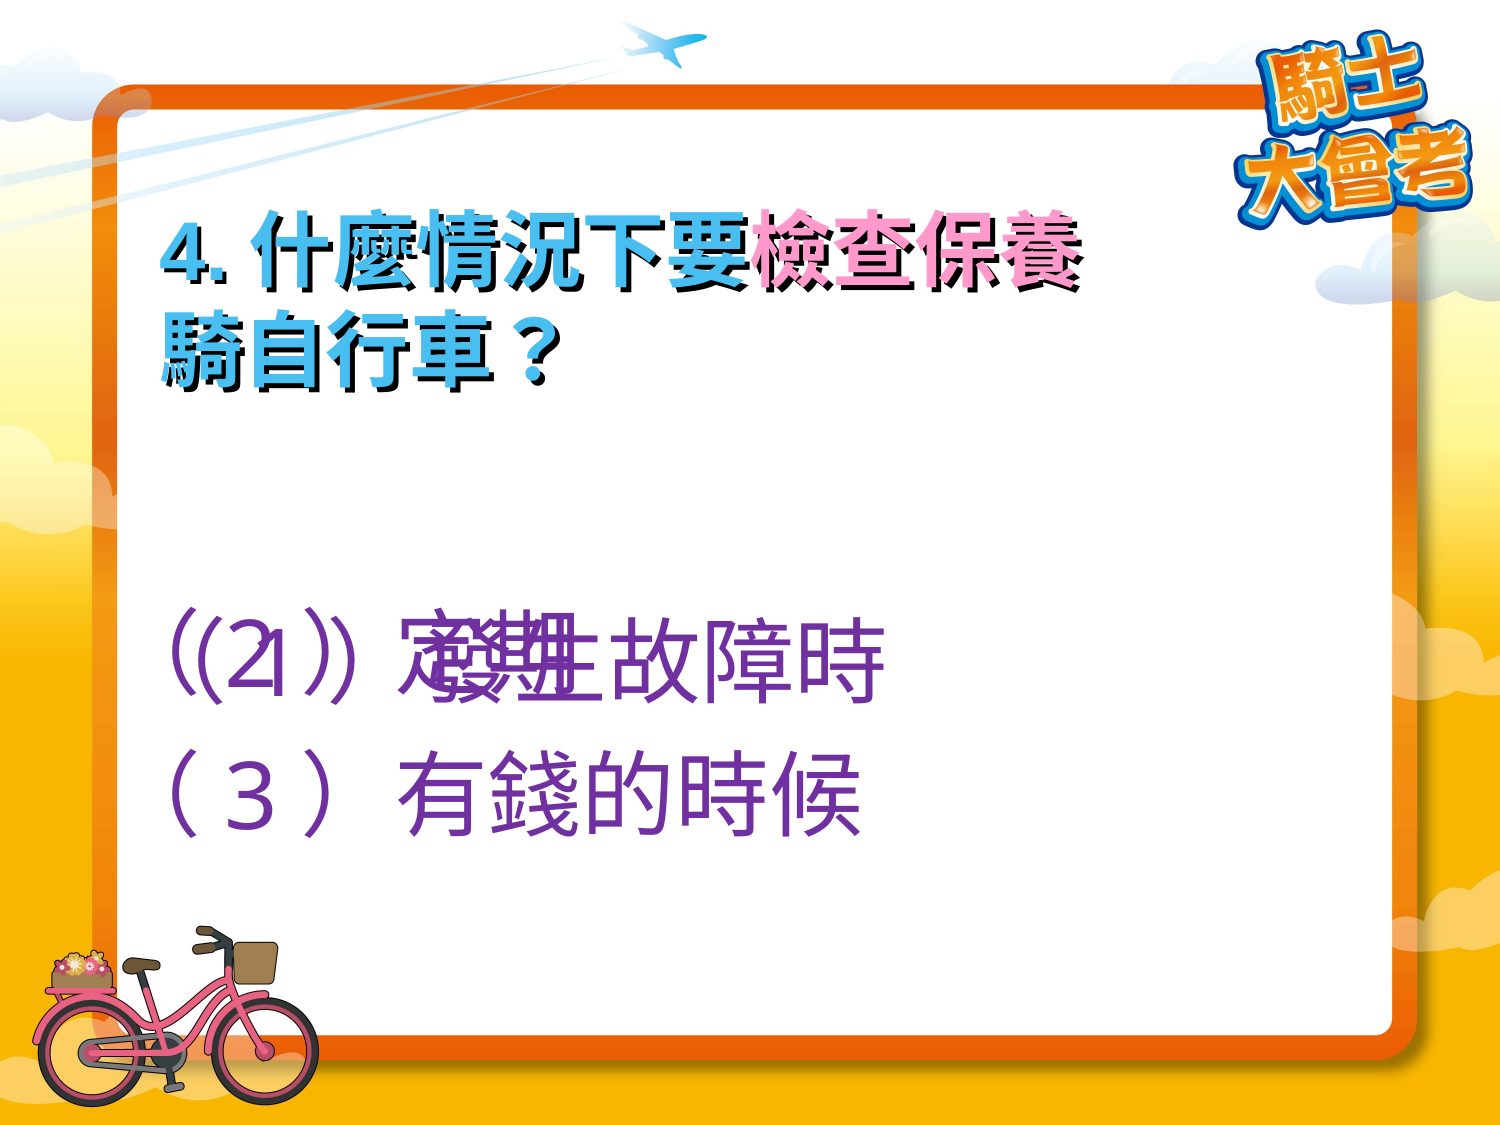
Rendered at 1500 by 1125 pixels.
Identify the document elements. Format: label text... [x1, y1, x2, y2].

list （1）發生故障時 [100, 432, 1376, 551]
text_box （2）定期 [100, 586, 1376, 727]
text_box 4.什麼情況下要檢查保養 騎自行車？ [159, 184, 1108, 398]
text_box （3）有錢的時候 [100, 727, 1376, 846]
